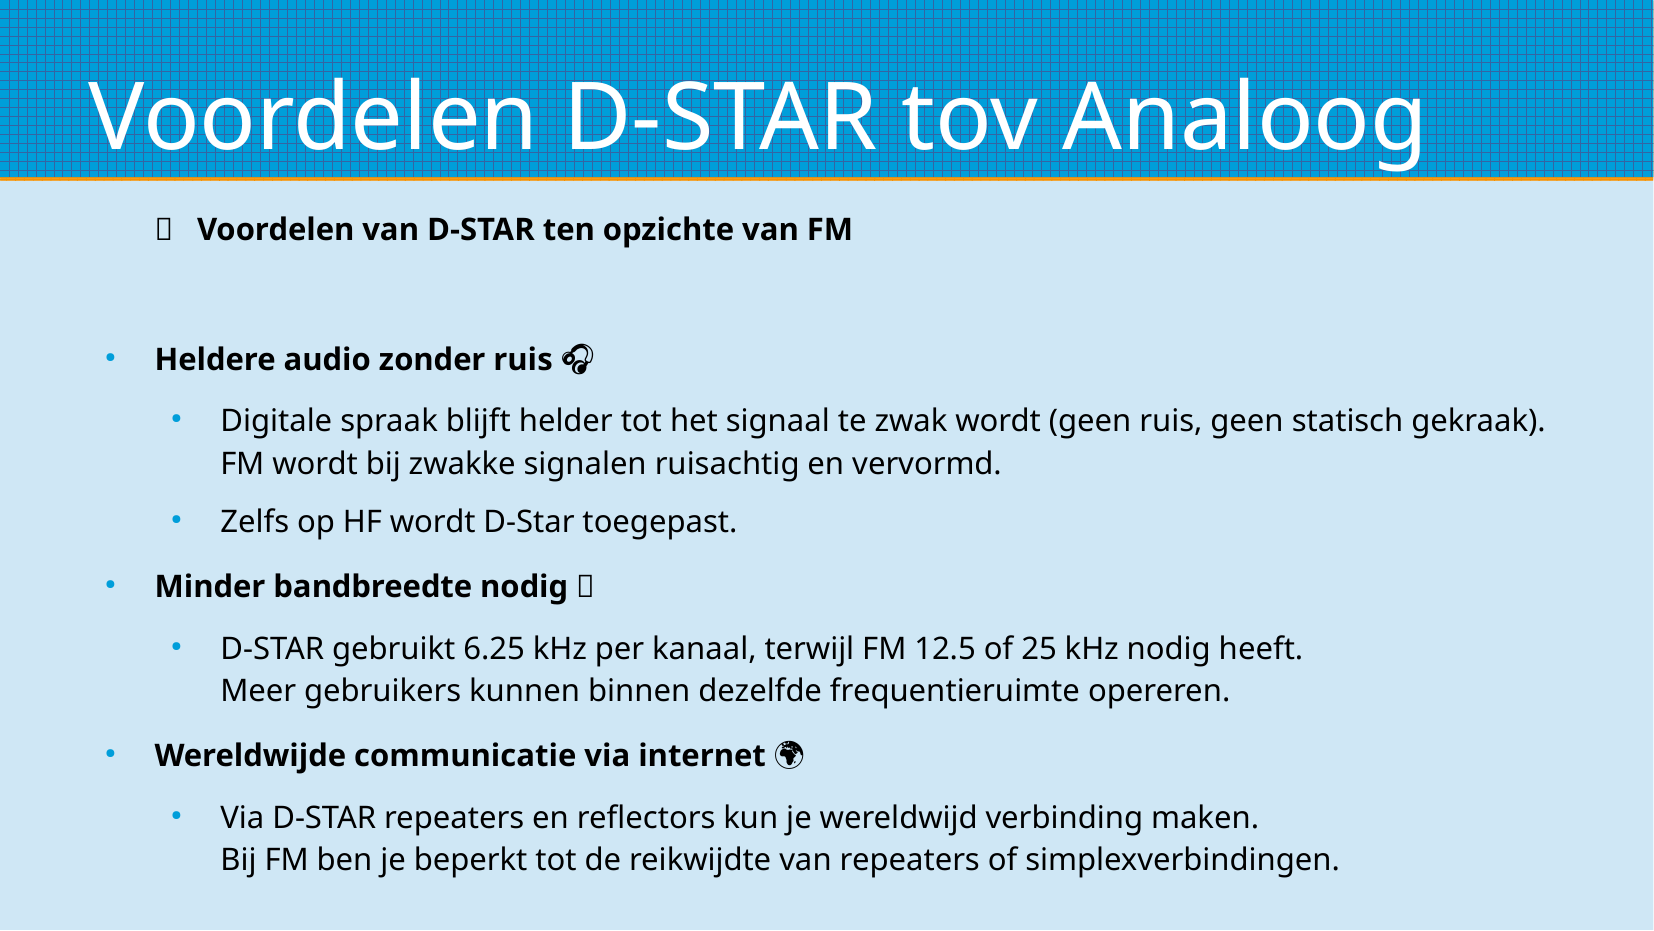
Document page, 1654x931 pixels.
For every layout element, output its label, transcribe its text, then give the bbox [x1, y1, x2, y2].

title Voordelen D-STAR tov Analoog [88, 14, 1565, 178]
list ✅ Voordelen van D-STAR ten opzichte van FM Heldere audio zonder ruis 🎧 Digitale spraak blijft helder tot het signaal te zwak wordt (geen ruis, geen statisch gekraak). FM wordt bij zwakke signalen ruisachtig en vervormd. Zelfs op HF wordt D-Star toegepast. Minder bandbreedte nodig 📶 D-STAR gebruikt 6.25 kHz per kanaal, terwijl FM 12.5 of 25 kHz nodig heeft. Meer gebruikers kunnen binnen dezelfde frequentieruimte opereren. Wereldwijde communicatie via internet 🌍 Via D-STAR repeaters en reflectors kun je wereldwijd verbinding maken. Bij FM ben je beperkt tot de reikwijdte van repeaters of simplexverbindingen. [88, 206, 1565, 886]
